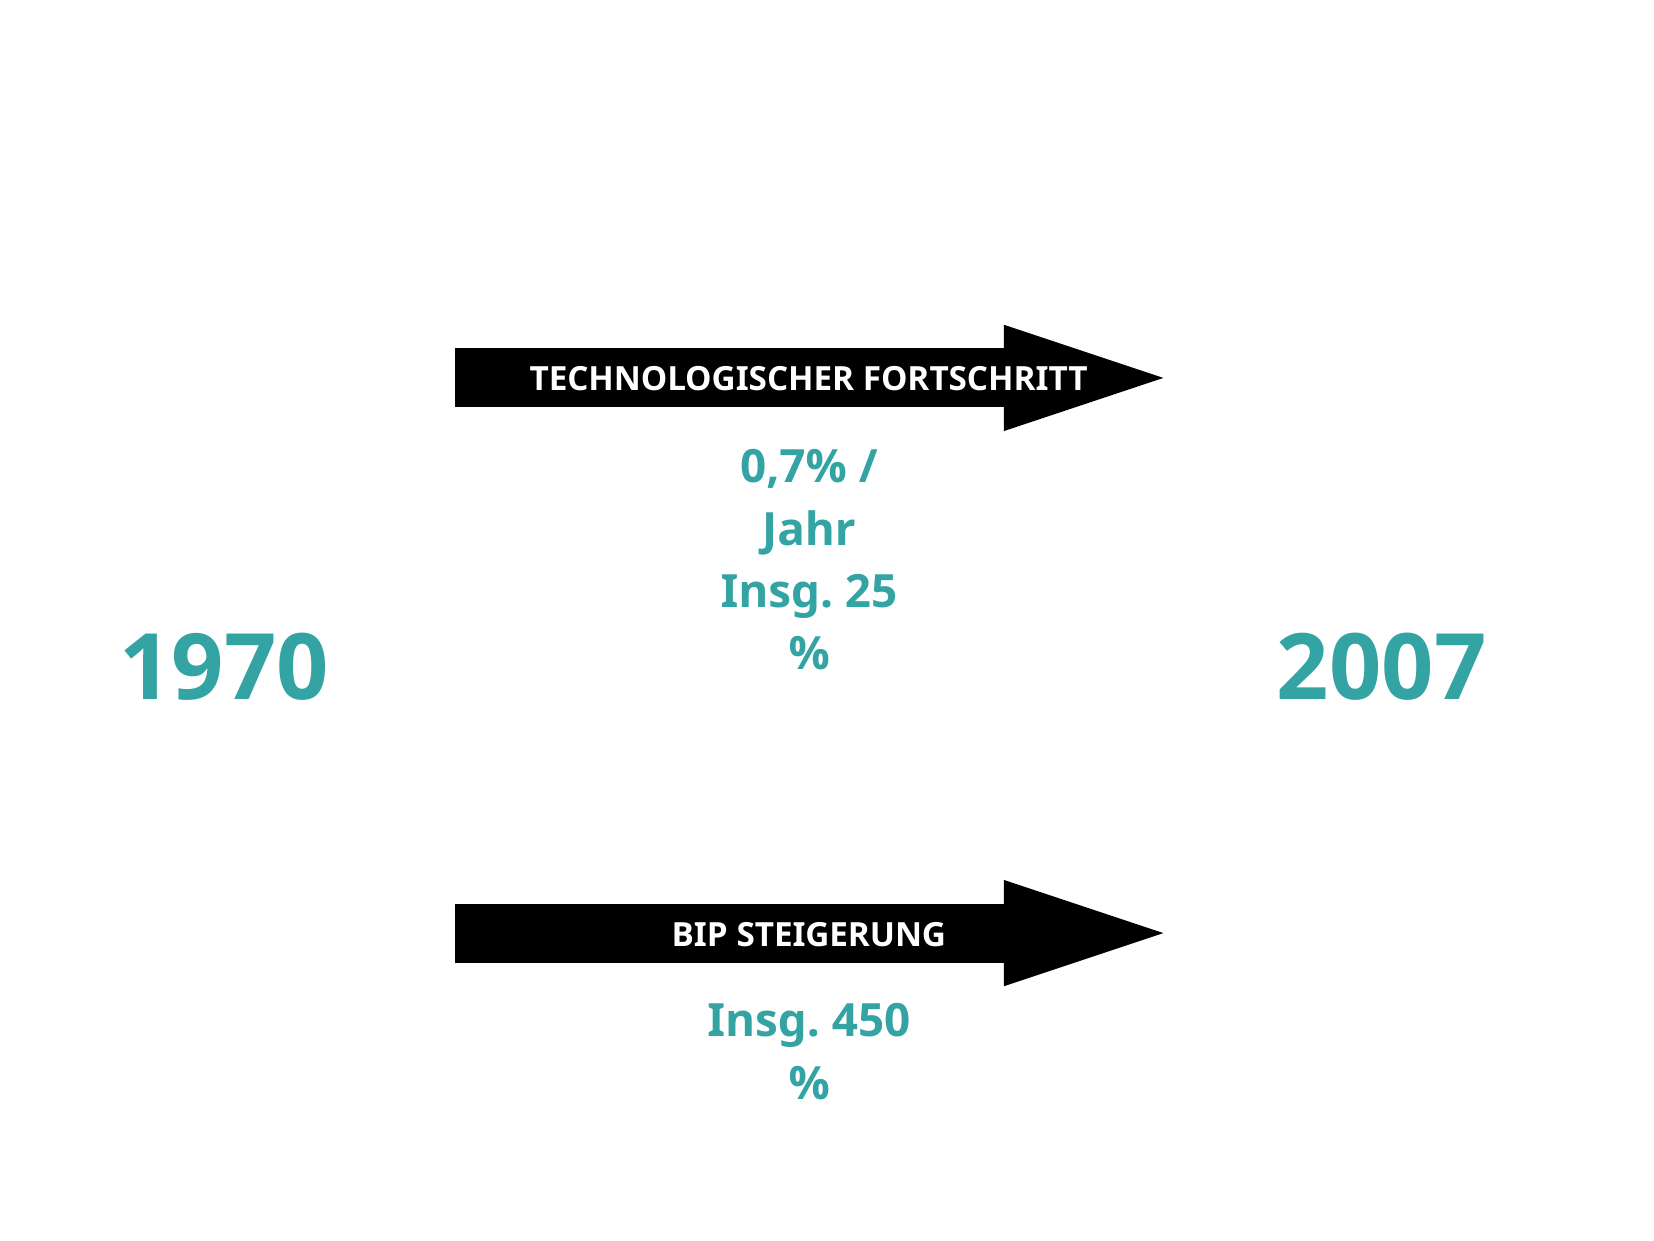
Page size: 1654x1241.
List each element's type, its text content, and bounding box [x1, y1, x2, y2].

text_box 0,7% / Jahr Insg. 25 % [685, 425, 934, 544]
title 2007 [1240, 560, 1524, 768]
title 1970 [82, 561, 367, 769]
text_box Insg. 450 % [685, 980, 934, 1047]
